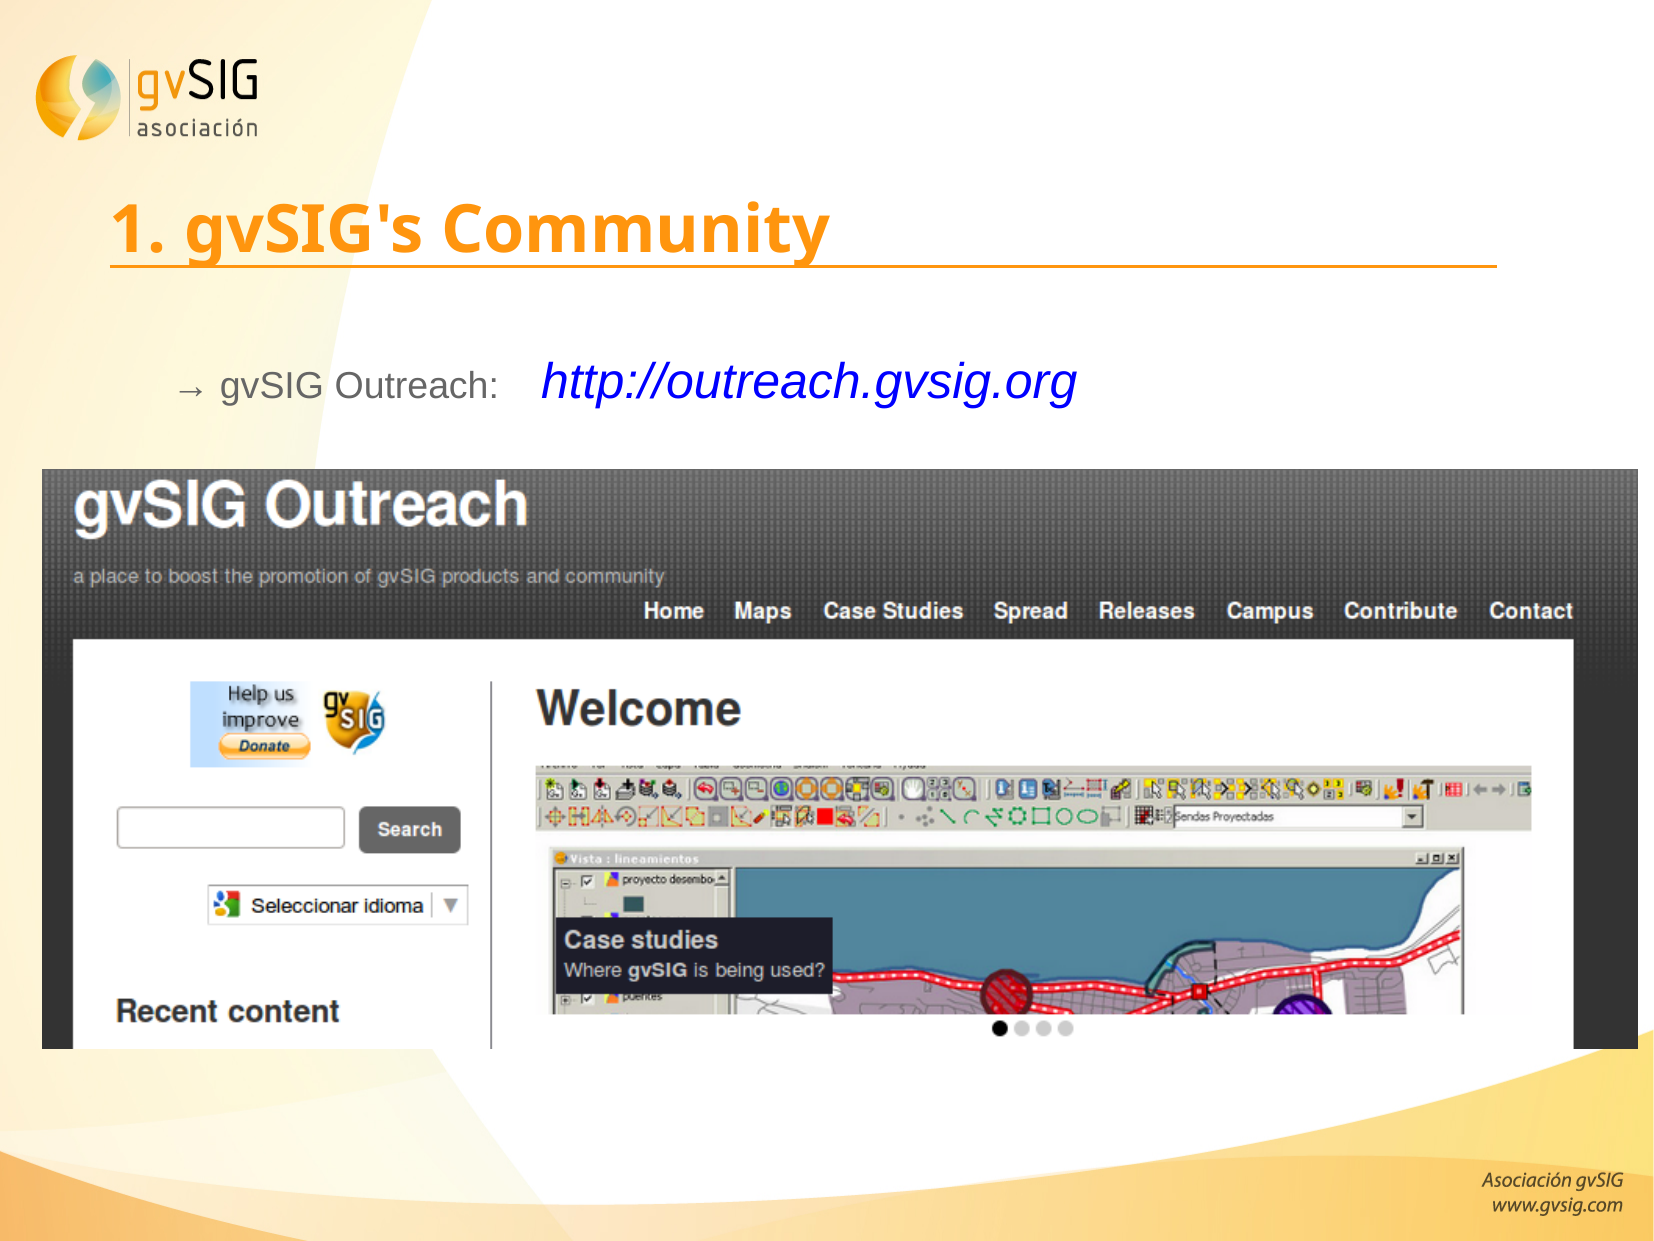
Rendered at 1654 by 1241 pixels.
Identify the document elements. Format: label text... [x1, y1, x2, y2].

text_box → gvSIG Outreach: http://outreach.gvsig.org [157, 345, 1093, 417]
picture [0, 0, 1654, 1241]
title 1. gvSIG's Community [109, 177, 1598, 276]
